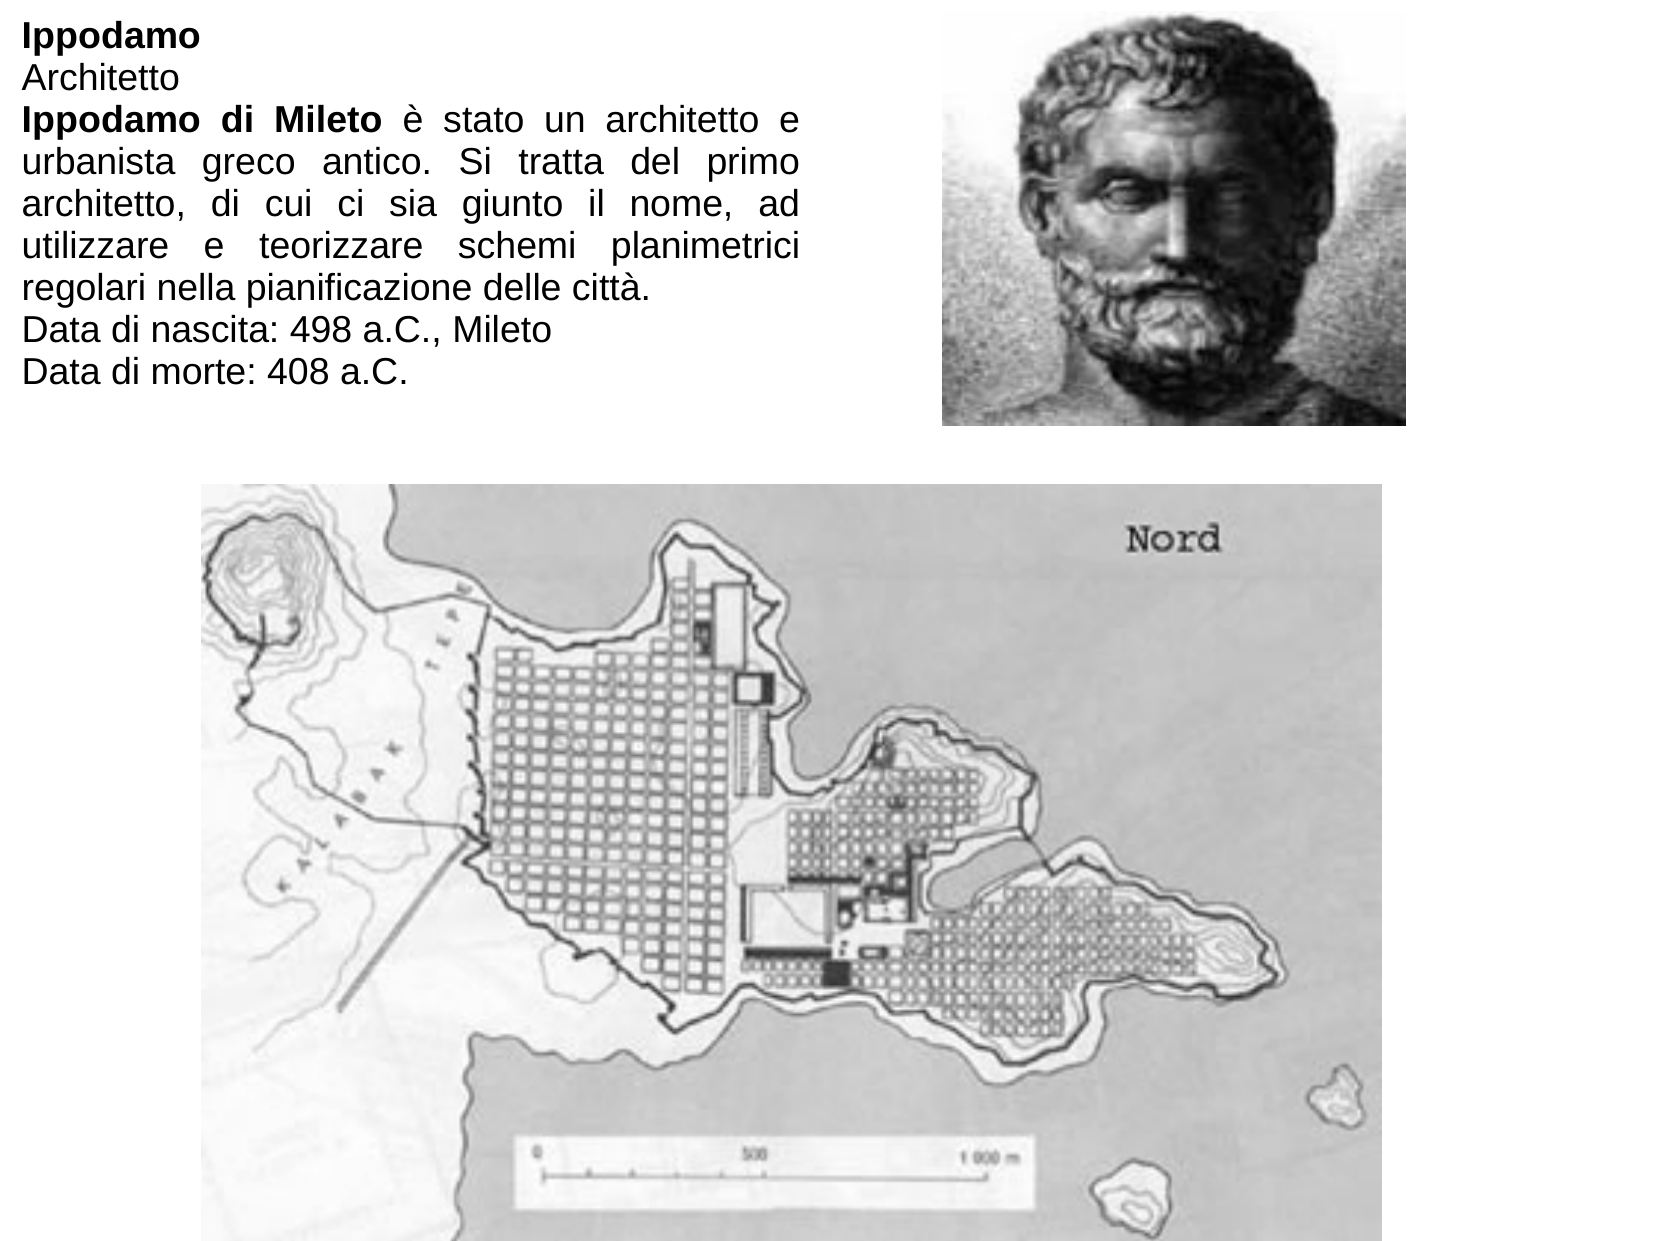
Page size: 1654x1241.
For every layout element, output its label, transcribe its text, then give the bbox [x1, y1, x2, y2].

picture [201, 484, 1382, 1241]
text_box Ippodamo Architetto Ippodamo di Mileto è stato un architetto e urbanista greco antico. Si tratta del primo architetto, di cui ci sia giunto il nome, ad utilizzare e teorizzare schemi planimetrici regolari nella pianificazione delle città. Data di nascita: 498 a.C., Mileto Data di morte: 408 a.C. [6, 7, 815, 449]
picture [942, 11, 1406, 426]
